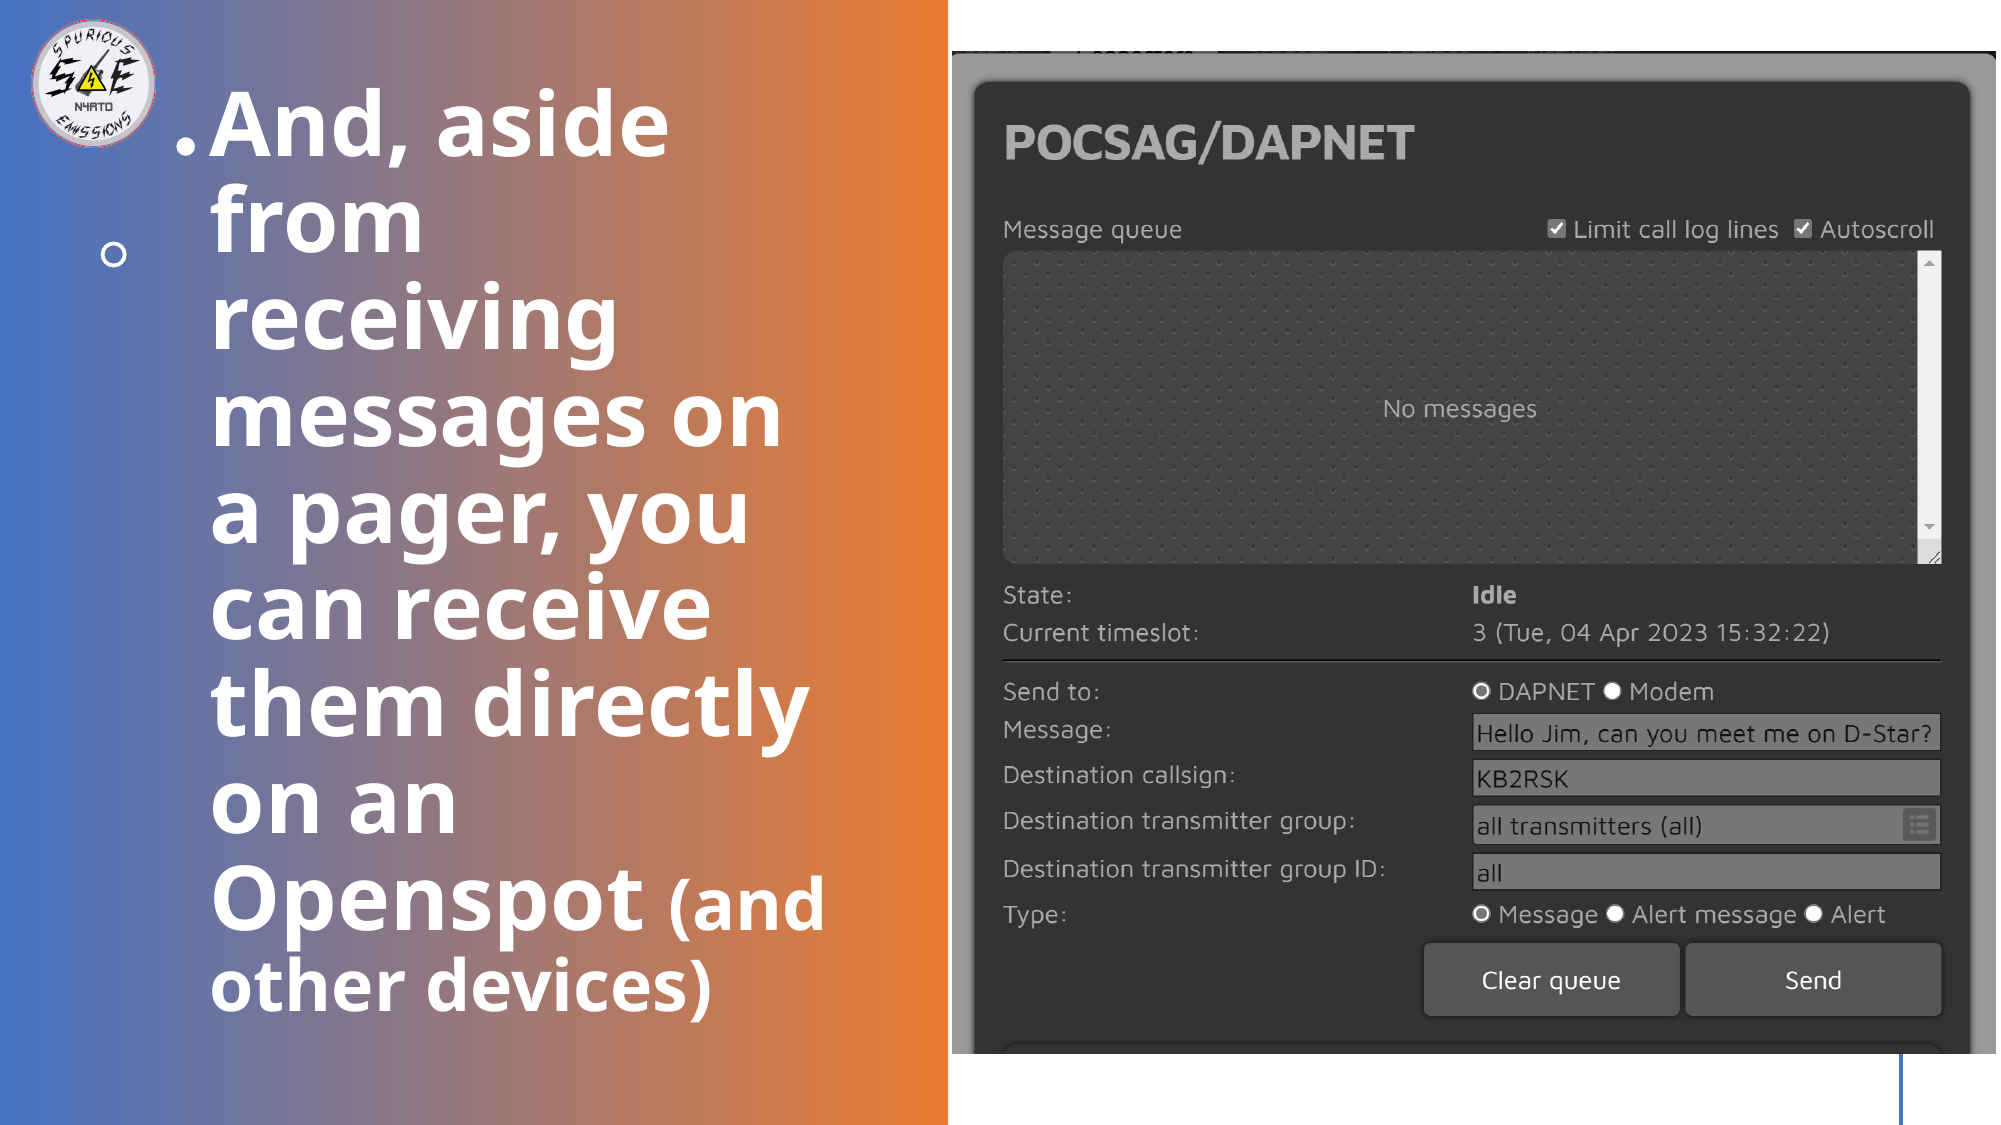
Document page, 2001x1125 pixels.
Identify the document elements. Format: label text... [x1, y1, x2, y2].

text_box [0, 0, 2000, 1125]
title And, aside from receiving messages on a pager, you can receive them directly on an Openspot (and other devices) [194, 62, 853, 1043]
picture [952, 51, 1996, 1054]
picture [31, 19, 156, 148]
